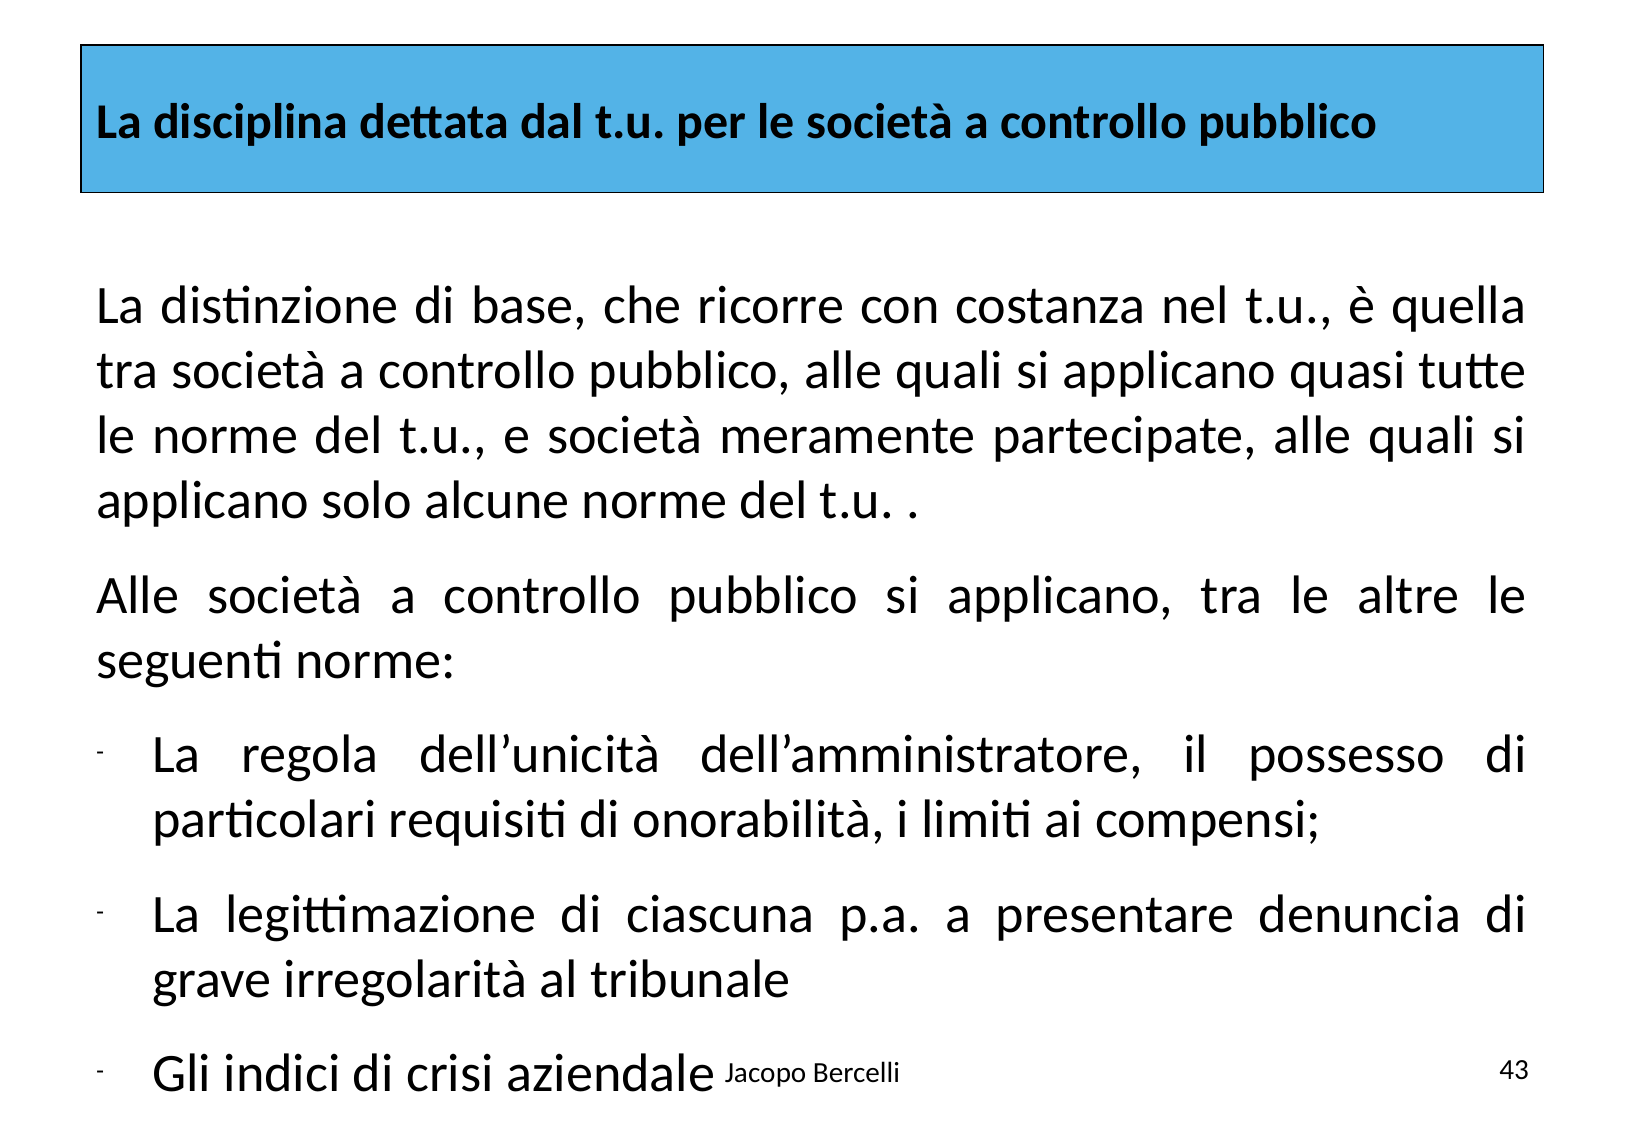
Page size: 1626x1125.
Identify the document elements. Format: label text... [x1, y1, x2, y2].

list La distinzione di base, che ricorre con costanza nel t.u., è quella tra società a controllo pubblico, alle quali si applicano quasi tutte le norme del t.u., e società meramente partecipate, alle quali si applicano solo alcune norme del t.u. . Alle società a controllo pubblico si applicano, tra le altre le seguenti norme: La regola dell’unicità dell’amministratore, il possesso di particolari requisiti di onorabilità, i limiti ai compensi; La legittimazione di ciascuna p.a. a presentare denuncia di grave irregolarità al tribunale Gli indici di crisi aziendale [81, 262, 1544, 1005]
title La disciplina dettata dal t.u. per le società a controllo pubblico [81, 45, 1544, 193]
text_box Jacopo Bercelli [633, 1046, 992, 1097]
slide_number <numero> [1164, 1042, 1544, 1103]
